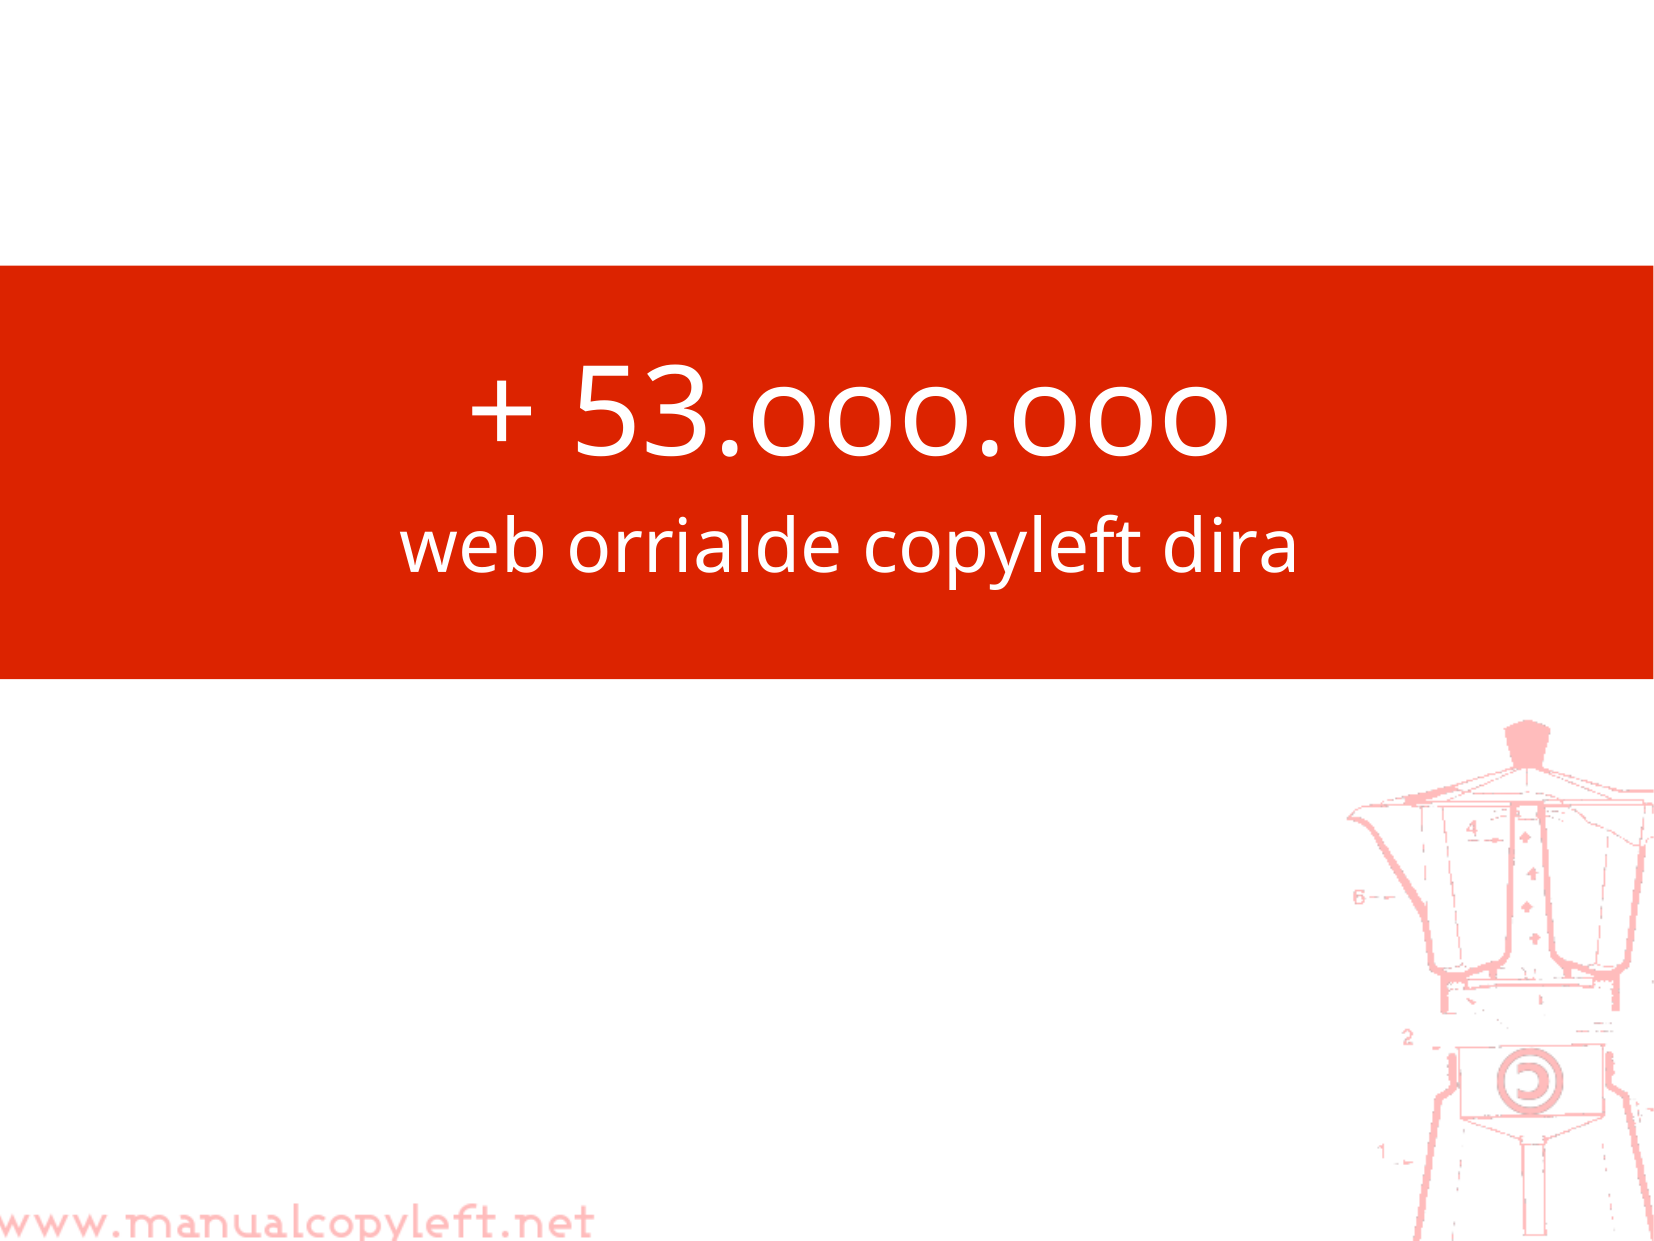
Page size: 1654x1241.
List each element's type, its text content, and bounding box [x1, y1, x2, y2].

title + 53.ooo.ooo web orrialde copyleft dira [106, 295, 1595, 621]
picture [0, 680, 1654, 1241]
text_box [0, 265, 1654, 680]
picture [0, 0, 1654, 265]
